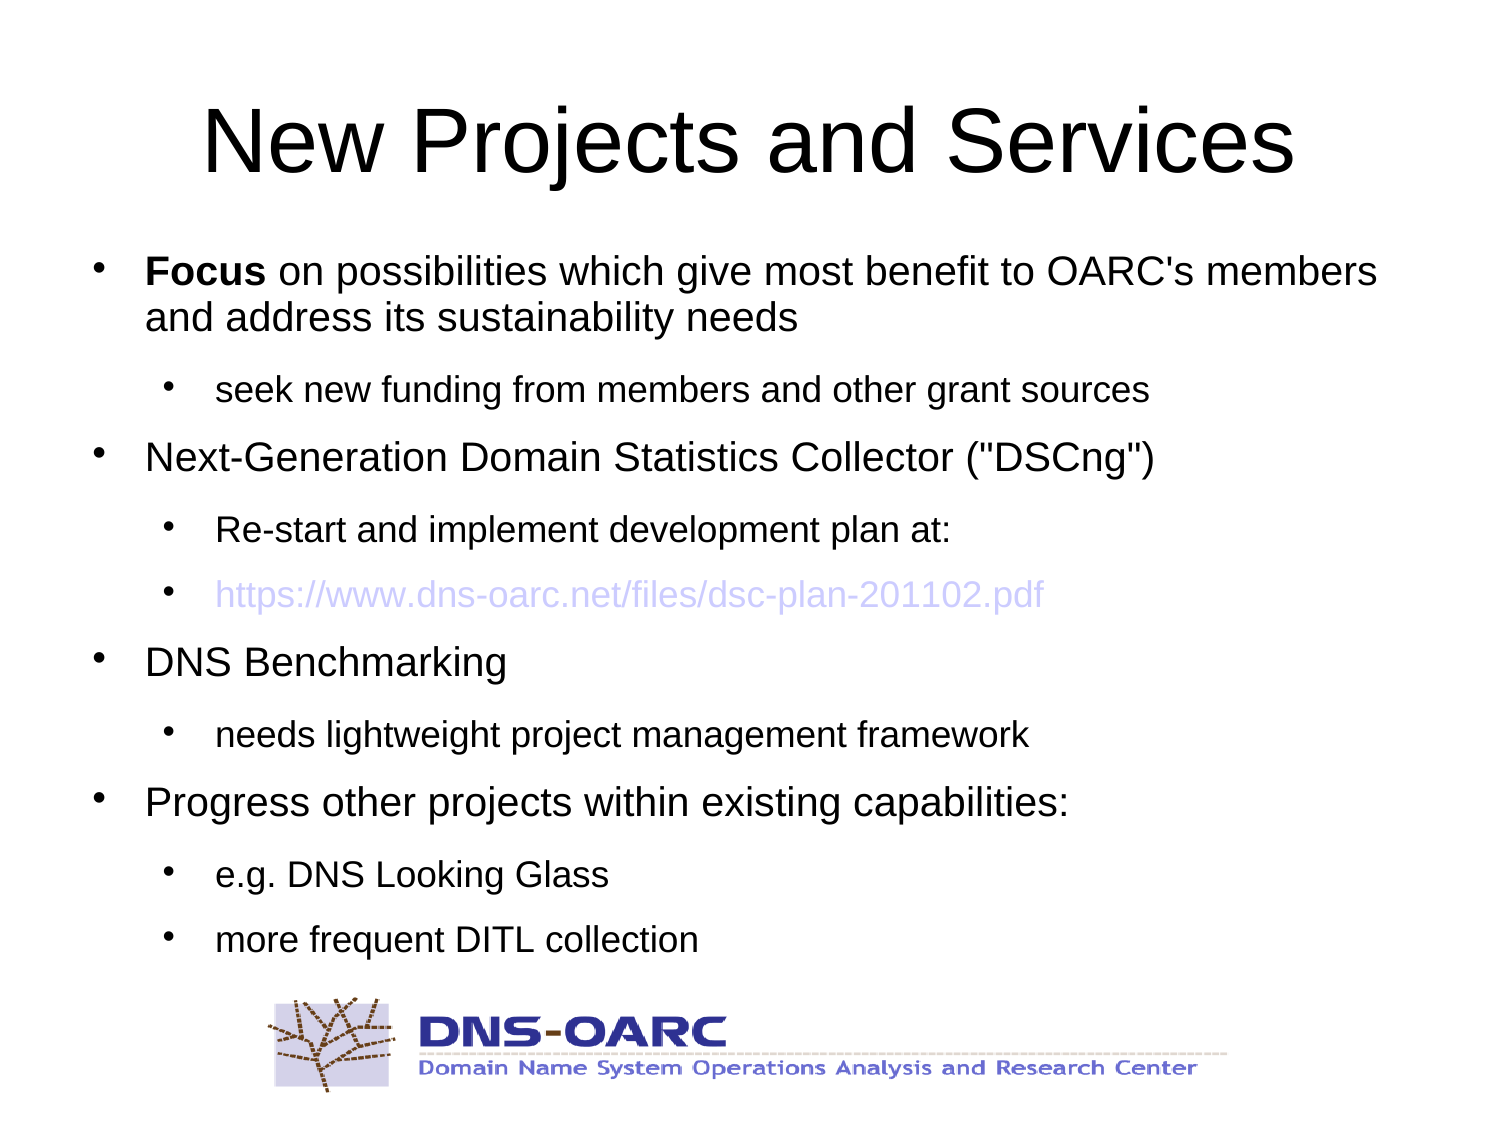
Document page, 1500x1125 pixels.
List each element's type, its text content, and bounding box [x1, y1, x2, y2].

picture [214, 991, 1259, 1099]
list Focus on possibilities which give most benefit to OARC's members and address its sustainability needs seek new funding from members and other grant sources Next-Generation Domain Statistics Collector ("DSCng") Re-start and implement development plan at: https://www.dns-oarc.net/files/dsc-plan-201102.pdf DNS Benchmarking needs lightweight project management framework Progress other projects within existing capabilities: e.g. DNS Looking Glass more frequent DITL collection [75, 245, 1426, 969]
title New Projects and Services [75, 44, 1426, 233]
